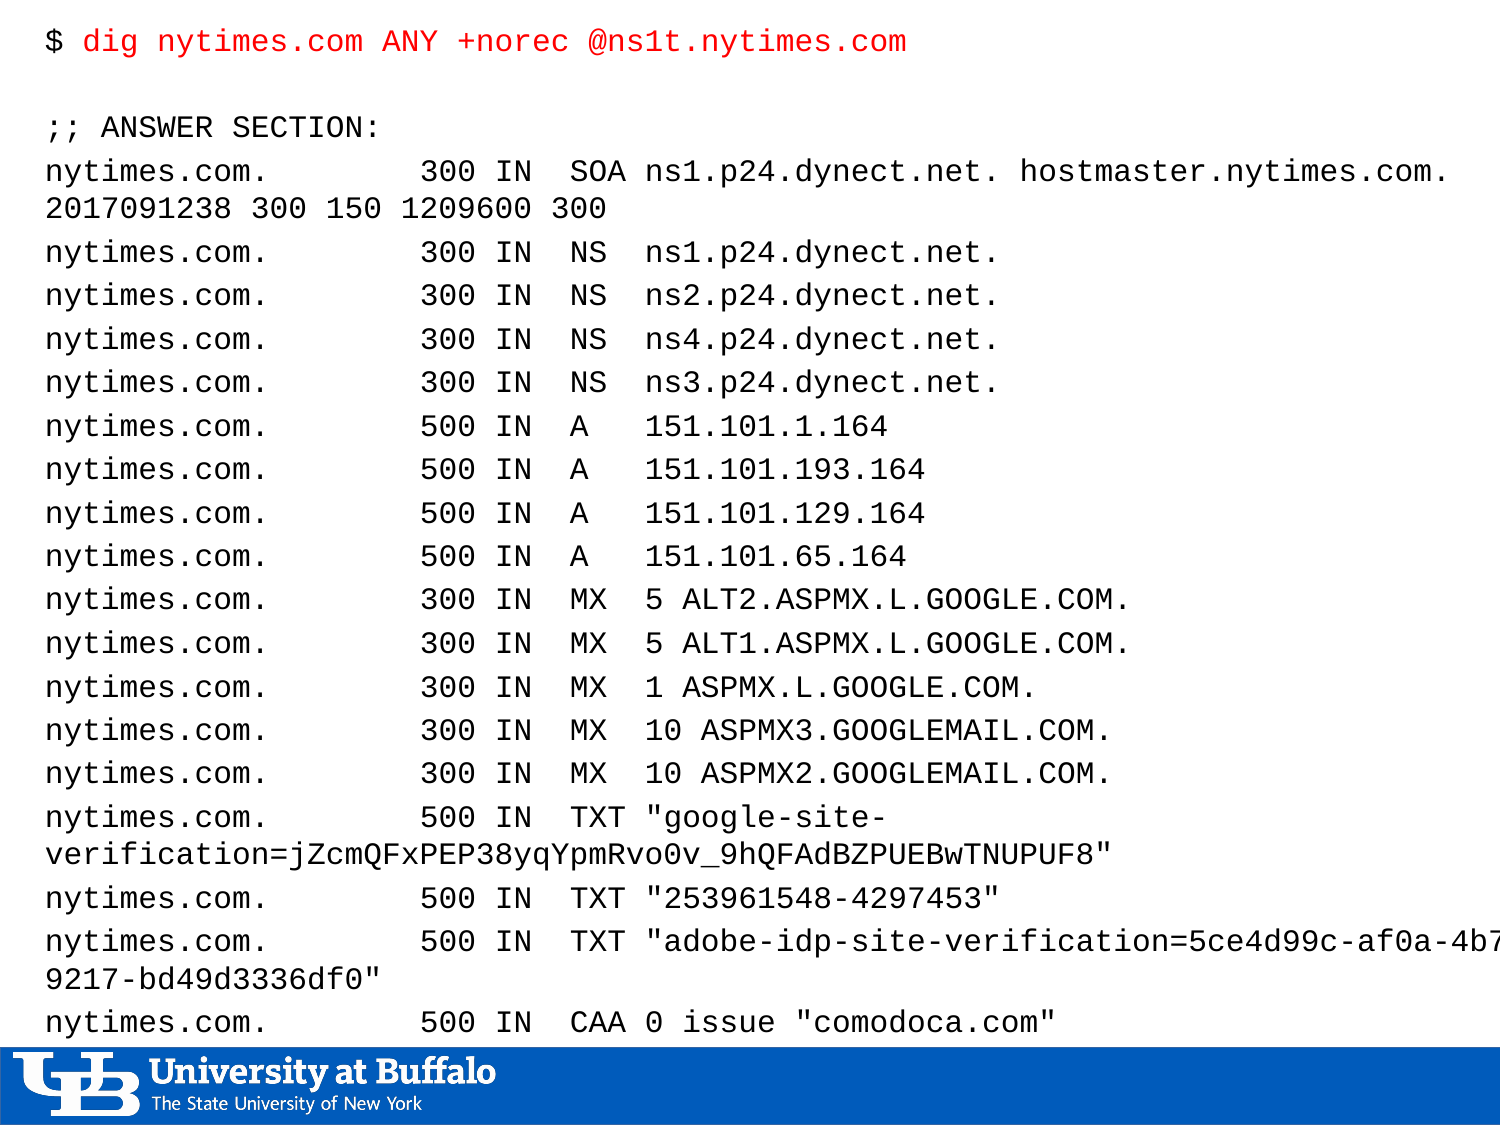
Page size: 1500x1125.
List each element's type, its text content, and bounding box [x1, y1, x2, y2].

text_box $ dig nytimes.com ANY +norec @ns1t.nytimes.com ;; ANSWER SECTION: nytimes.com. 300 IN SOA ns1.p24.dynect.net. hostmaster.nytimes.com. 2017091238 300 150 1209600 300 nytimes.com. 300 IN NS ns1.p24.dynect.net. nytimes.com. 300 IN NS ns2.p24.dynect.net. nytimes.com. 300 IN NS ns4.p24.dynect.net. nytimes.com. 300 IN NS ns3.p24.dynect.net. nytimes.com. 500 IN A 151.101.1.164 nytimes.com. 500 IN A 151.101.193.164 nytimes.com. 500 IN A 151.101.129.164 nytimes.com. 500 IN A 151.101.65.164 nytimes.com. 300 IN MX 5 ALT2.ASPMX.L.GOOGLE.COM. nytimes.com. 300 IN MX 5 ALT1.ASPMX.L.GOOGLE.COM. nytimes.com. 300 IN MX 1 ASPMX.L.GOOGLE.COM. nytimes.com. 300 IN MX 10 ASPMX3.GOOGLEMAIL.COM. nytimes.com. 300 IN MX 10 ASPMX2.GOOGLEMAIL.COM. nytimes.com. 500 IN TXT "google-site-verification=jZcmQFxPEP38yqYpmRvo0v_9hQFAdBZPUEBwTNUPUF8" nytimes.com. 500 IN TXT "253961548-4297453" nytimes.com. 500 IN TXT "adobe-idp-site-verification=5ce4d99c-af0a-4b76-9217-bd49d3336df0" nytimes.com. 500 IN CAA 0 issue "comodoca.com" [29, 12, 1500, 1047]
picture [13, 1052, 496, 1116]
